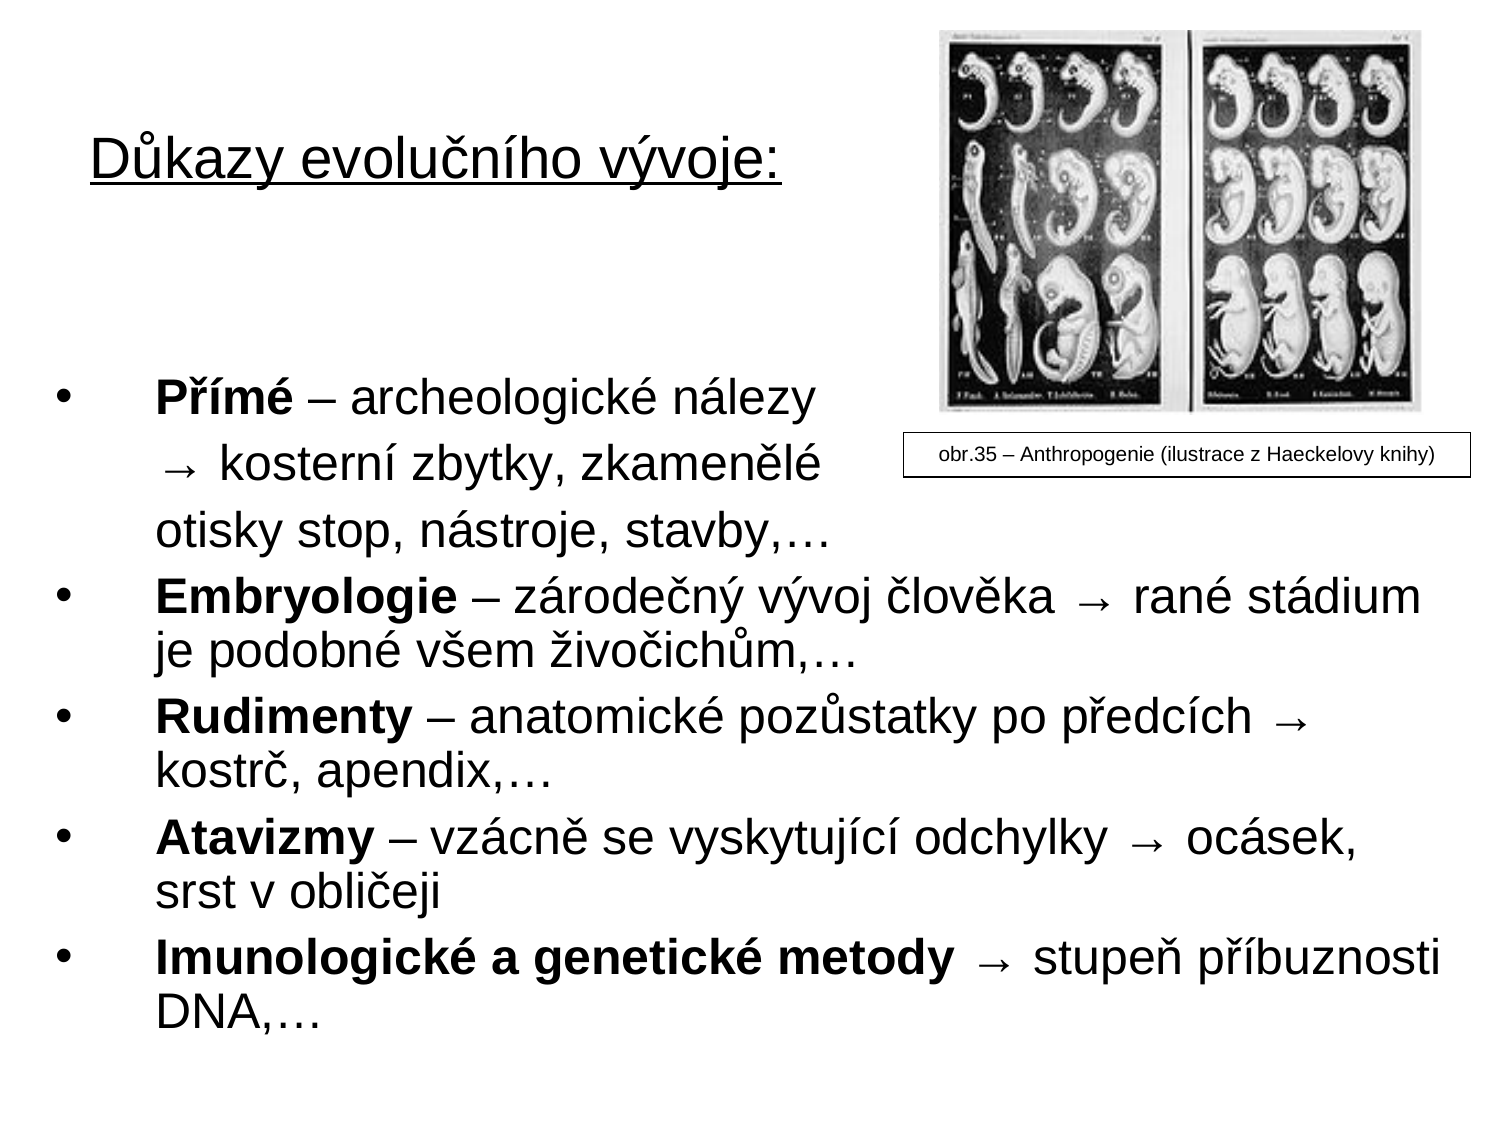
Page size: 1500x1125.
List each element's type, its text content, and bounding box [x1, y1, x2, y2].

list Přímé – archeologické nálezy → kosterní zbytky, zkamenělé otisky stop, nástroje, stavby,… Embryologie – zárodečný vývoj člověka → rané stádium je podobné všem živočichům,… Rudimenty – anatomické pozůstatky po předcích → kostrč, apendix,… Atavizmy – vzácně se vyskytující odchylky → ocásek, srst v obličeji Imunologické a genetické metody → stupeň příbuznosti DNA,… [41, 290, 1459, 1112]
title Důkazy evolučního vývoje: [75, 78, 939, 233]
text_box obr.35 – Anthropogenie (ilustrace z Haeckelovy knihy) [903, 432, 1471, 478]
picture [939, 30, 1424, 415]
